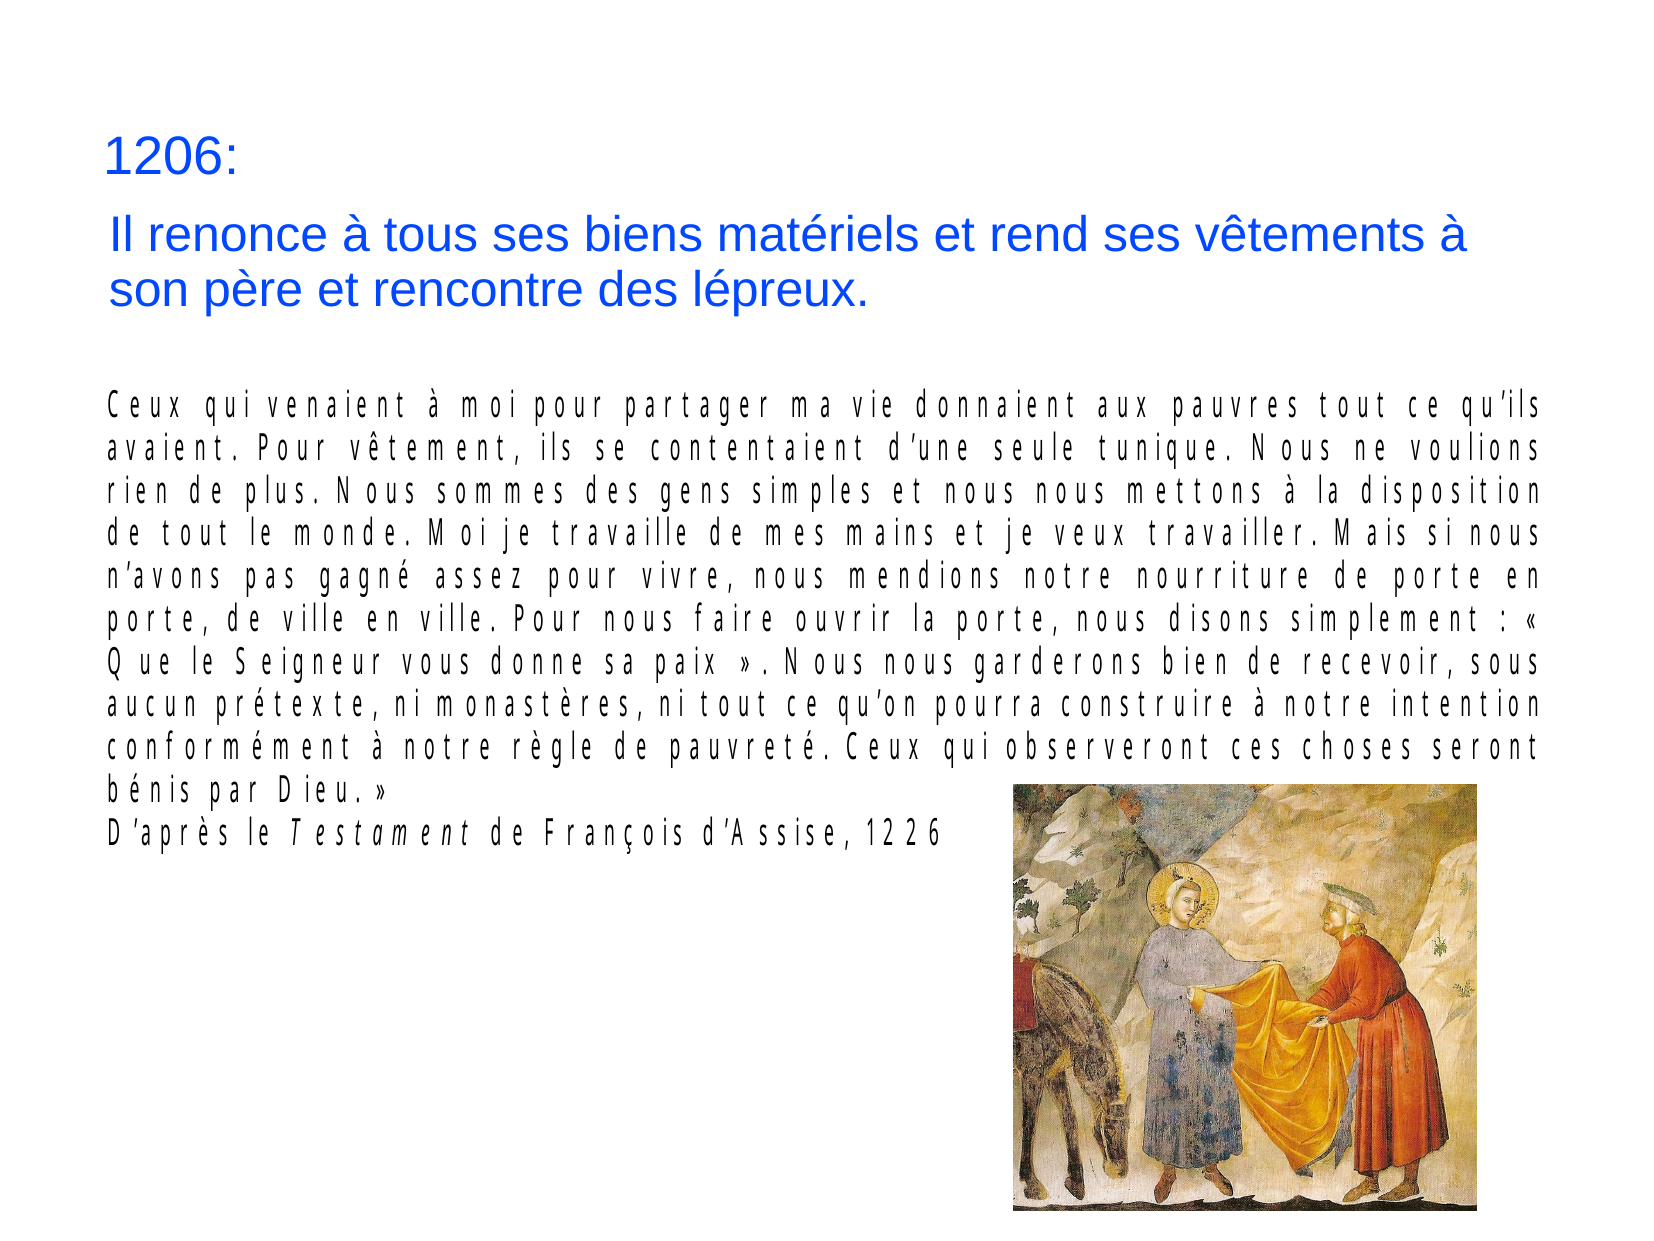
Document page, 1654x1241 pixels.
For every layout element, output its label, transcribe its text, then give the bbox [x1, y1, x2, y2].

text_box Il renonce à tous ses biens matériels et rend ses vêtements à son père et rencontre des lépreux. [93, 198, 1565, 325]
picture [92, 383, 1565, 1211]
text_box 1206: [88, 118, 532, 194]
